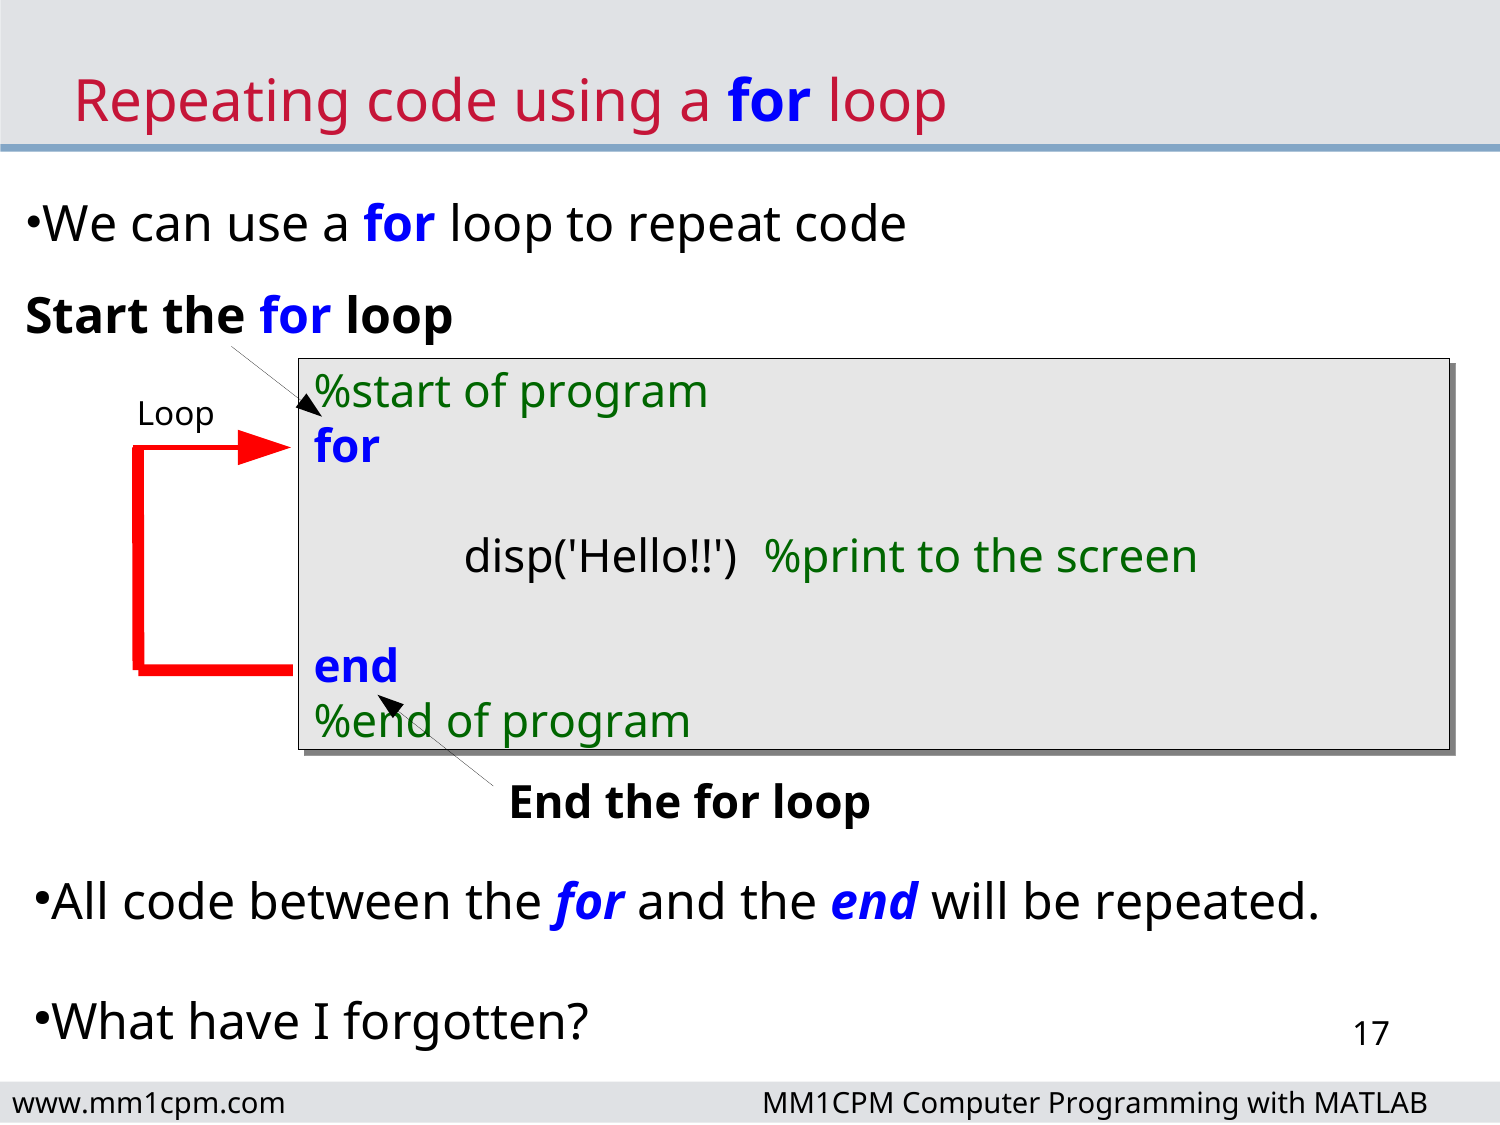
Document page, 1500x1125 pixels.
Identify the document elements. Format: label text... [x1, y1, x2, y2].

text_box Start the for loop [10, 276, 531, 352]
text_box <number> [1337, 1004, 1500, 1075]
text_box We can use a for loop to repeat code [10, 352, 298, 620]
text_box End the for loop [493, 765, 1008, 836]
text_box %start of program for disp('Hello!!') %print to the screen end %end of program [298, 358, 1450, 750]
text_box Loop [122, 384, 231, 440]
title Repeating code using a for loop [58, 46, 1296, 152]
text_box All code between the for and the end will be repeated. What have I forgotten? [18, 862, 1473, 1057]
text_box We can use a for loop to repeat code [10, 184, 1498, 620]
